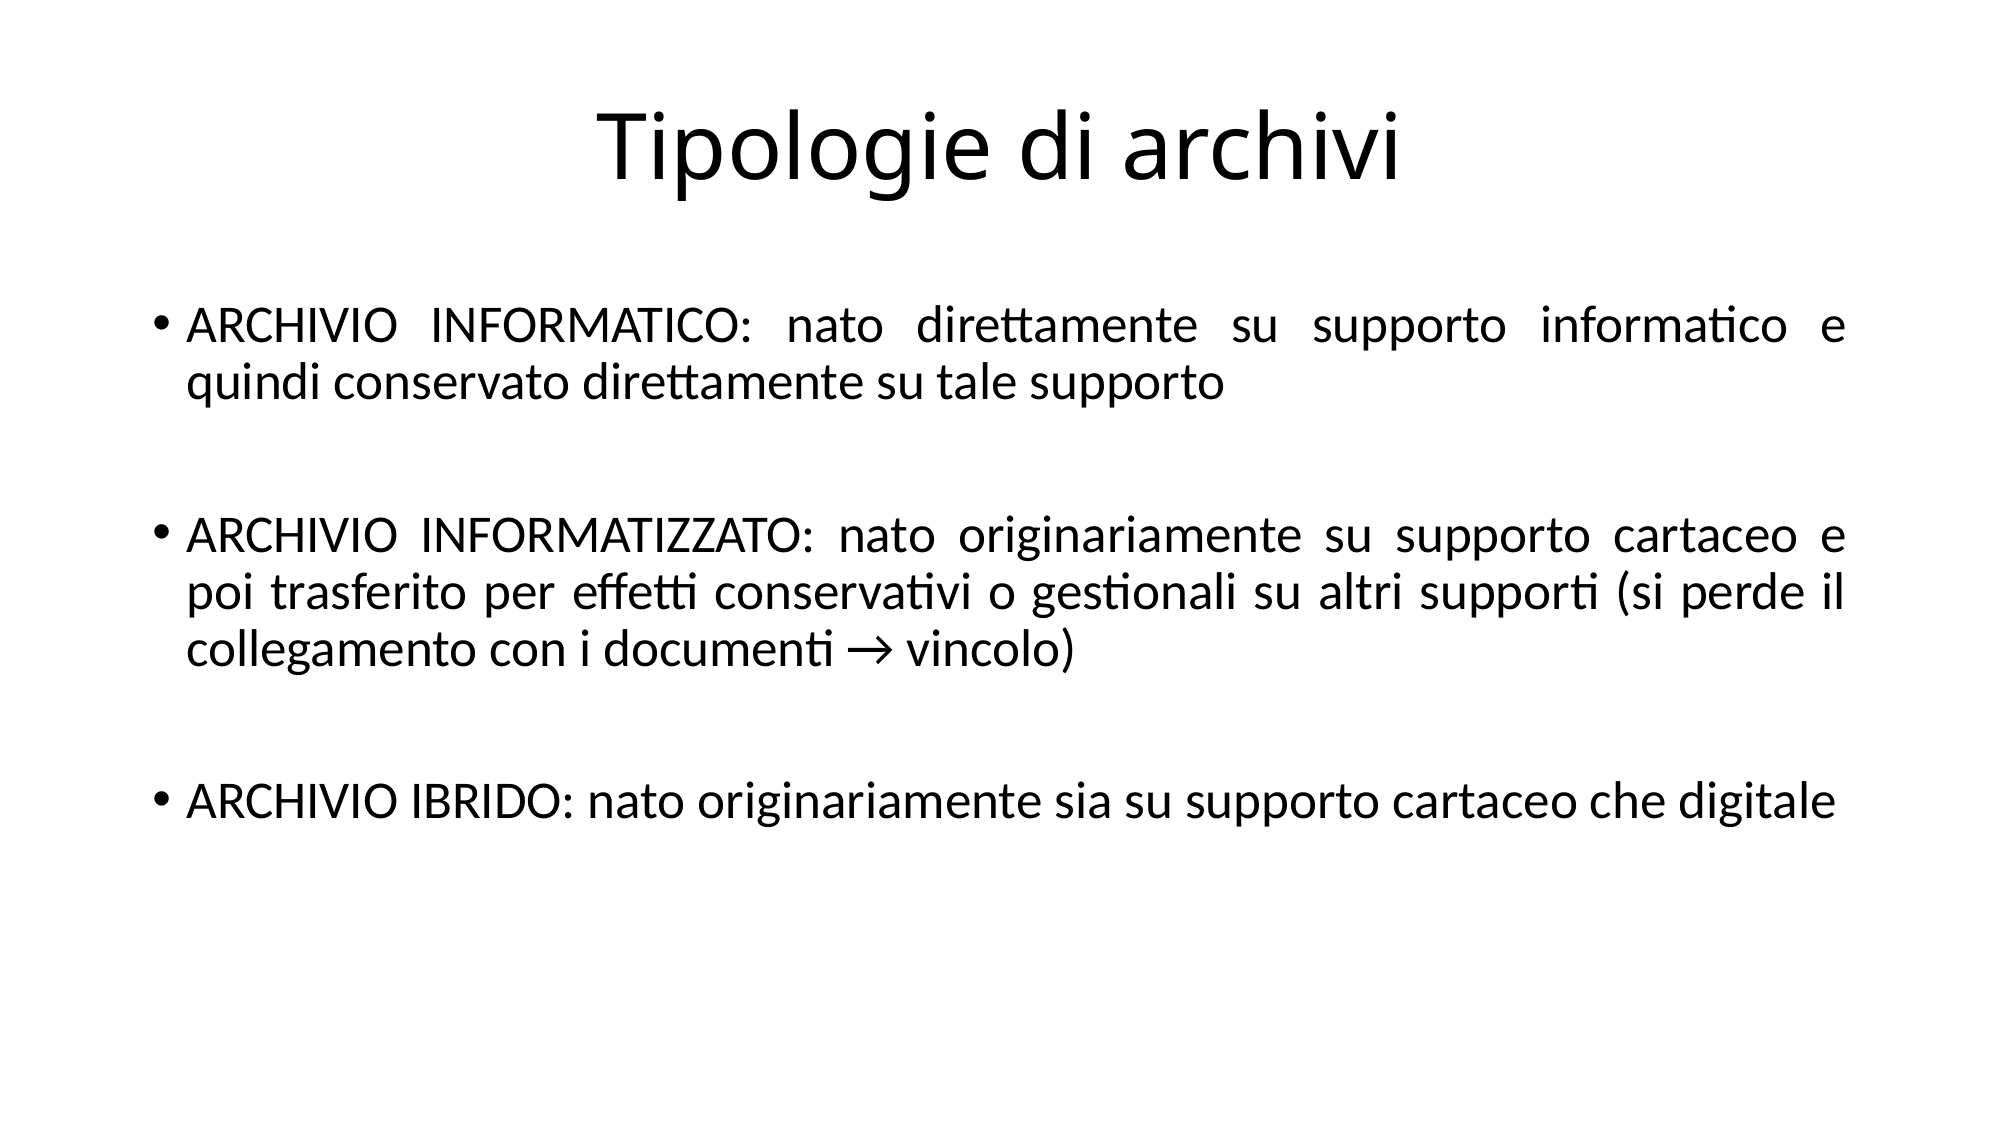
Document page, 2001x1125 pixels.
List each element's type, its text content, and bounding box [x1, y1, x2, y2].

list ARCHIVIO INFORMATICO: nato direttamente su supporto informatico e quindi conservato direttamente su tale supporto ARCHIVIO INFORMATIZZATO: nato originariamente su supporto cartaceo e poi trasferito per effetti conservativi o gestionali su altri supporti (si perde il collegamento con i documenti → vincolo) ARCHIVIO IBRIDO: nato originariamente sia su supporto cartaceo che digitale [137, 289, 1863, 978]
title Tipologie di archivi [137, 59, 1863, 240]
